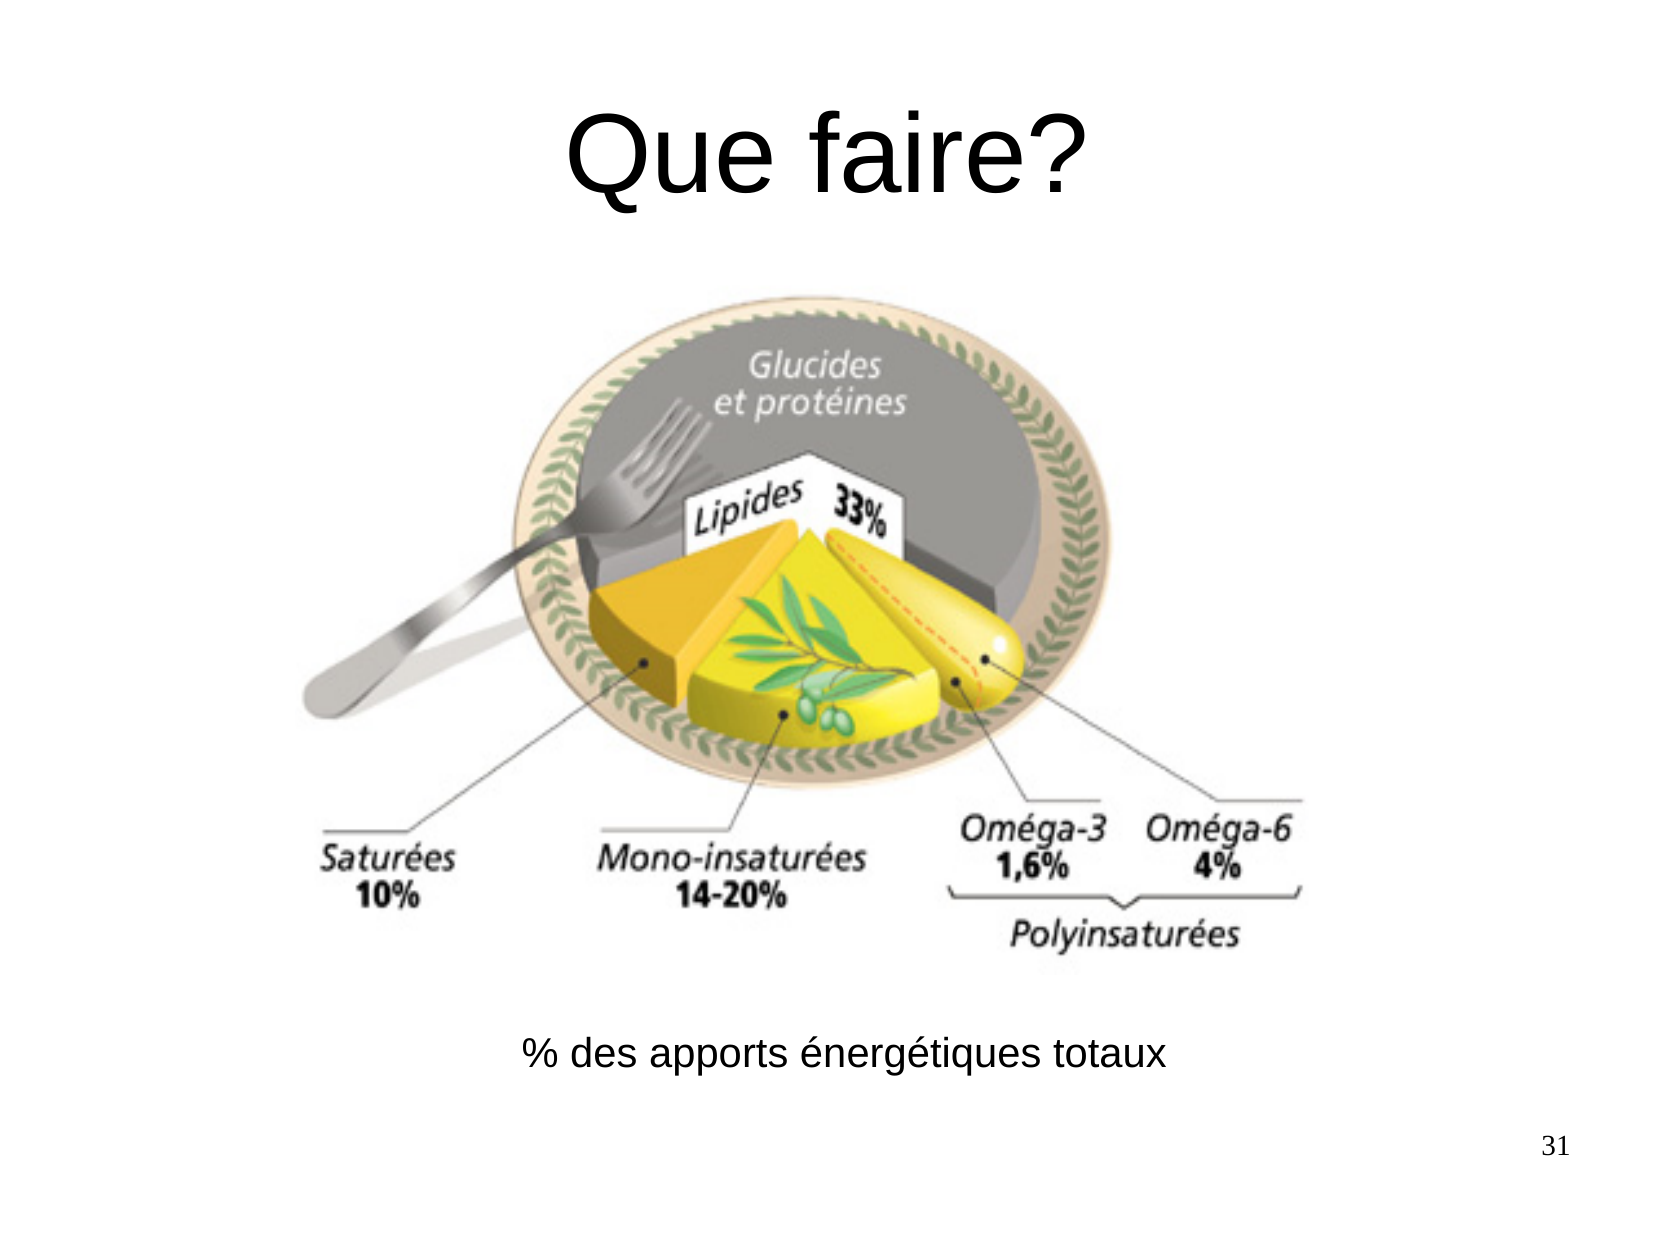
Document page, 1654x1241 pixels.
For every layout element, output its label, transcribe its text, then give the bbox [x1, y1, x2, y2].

title Que faire? [82, 49, 1571, 257]
subtitle % des apports énergétiques totaux [82, 1003, 1571, 1102]
picture [295, 265, 1329, 975]
